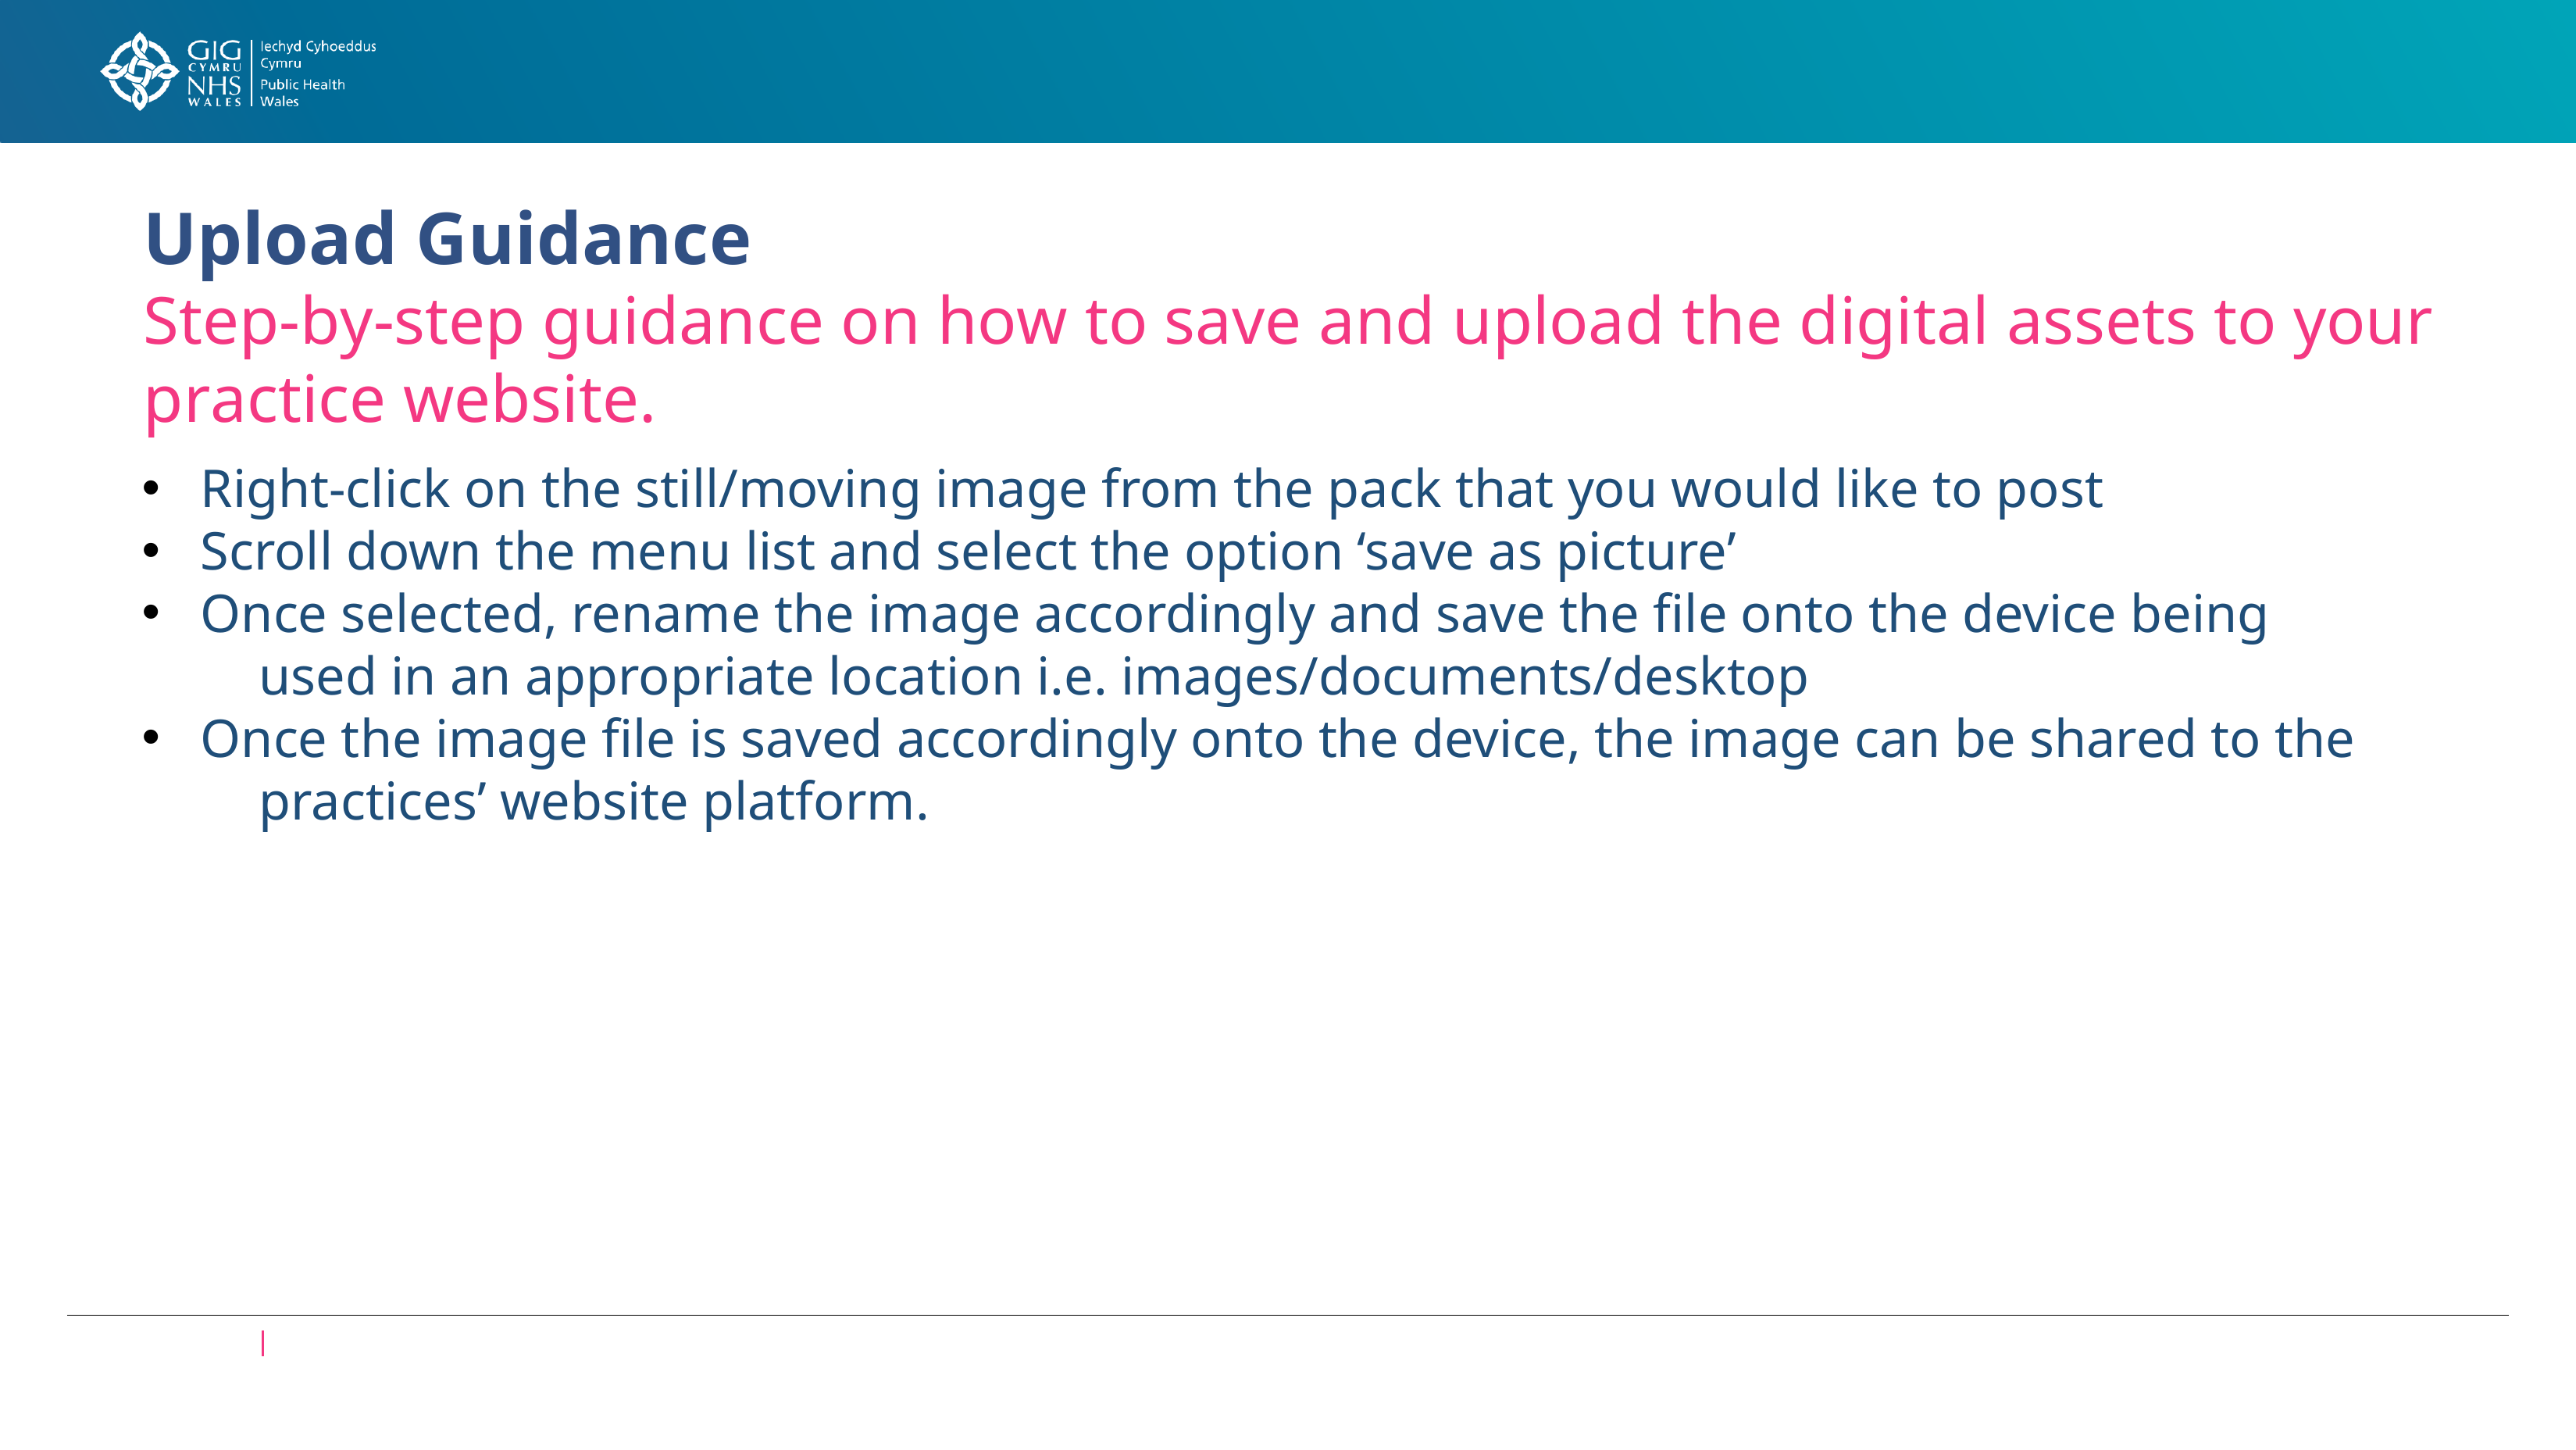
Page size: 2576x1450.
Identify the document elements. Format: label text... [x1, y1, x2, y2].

text_box Upload Guidance Step-by-step guidance on how to save and upload the digital assets to your practice website. [141, 191, 2537, 438]
text_box Right-click on the still/moving image from the pack that you would like to post Scroll down the menu list and select the option ‘save as picture’ Once selected, rename the image accordingly and save the file onto the device being used in an appropriate location i.e. images/documents/desktop Once the image file is saved accordingly onto the device, the image can be shared to the practices’ website platform. [141, 453, 2404, 834]
